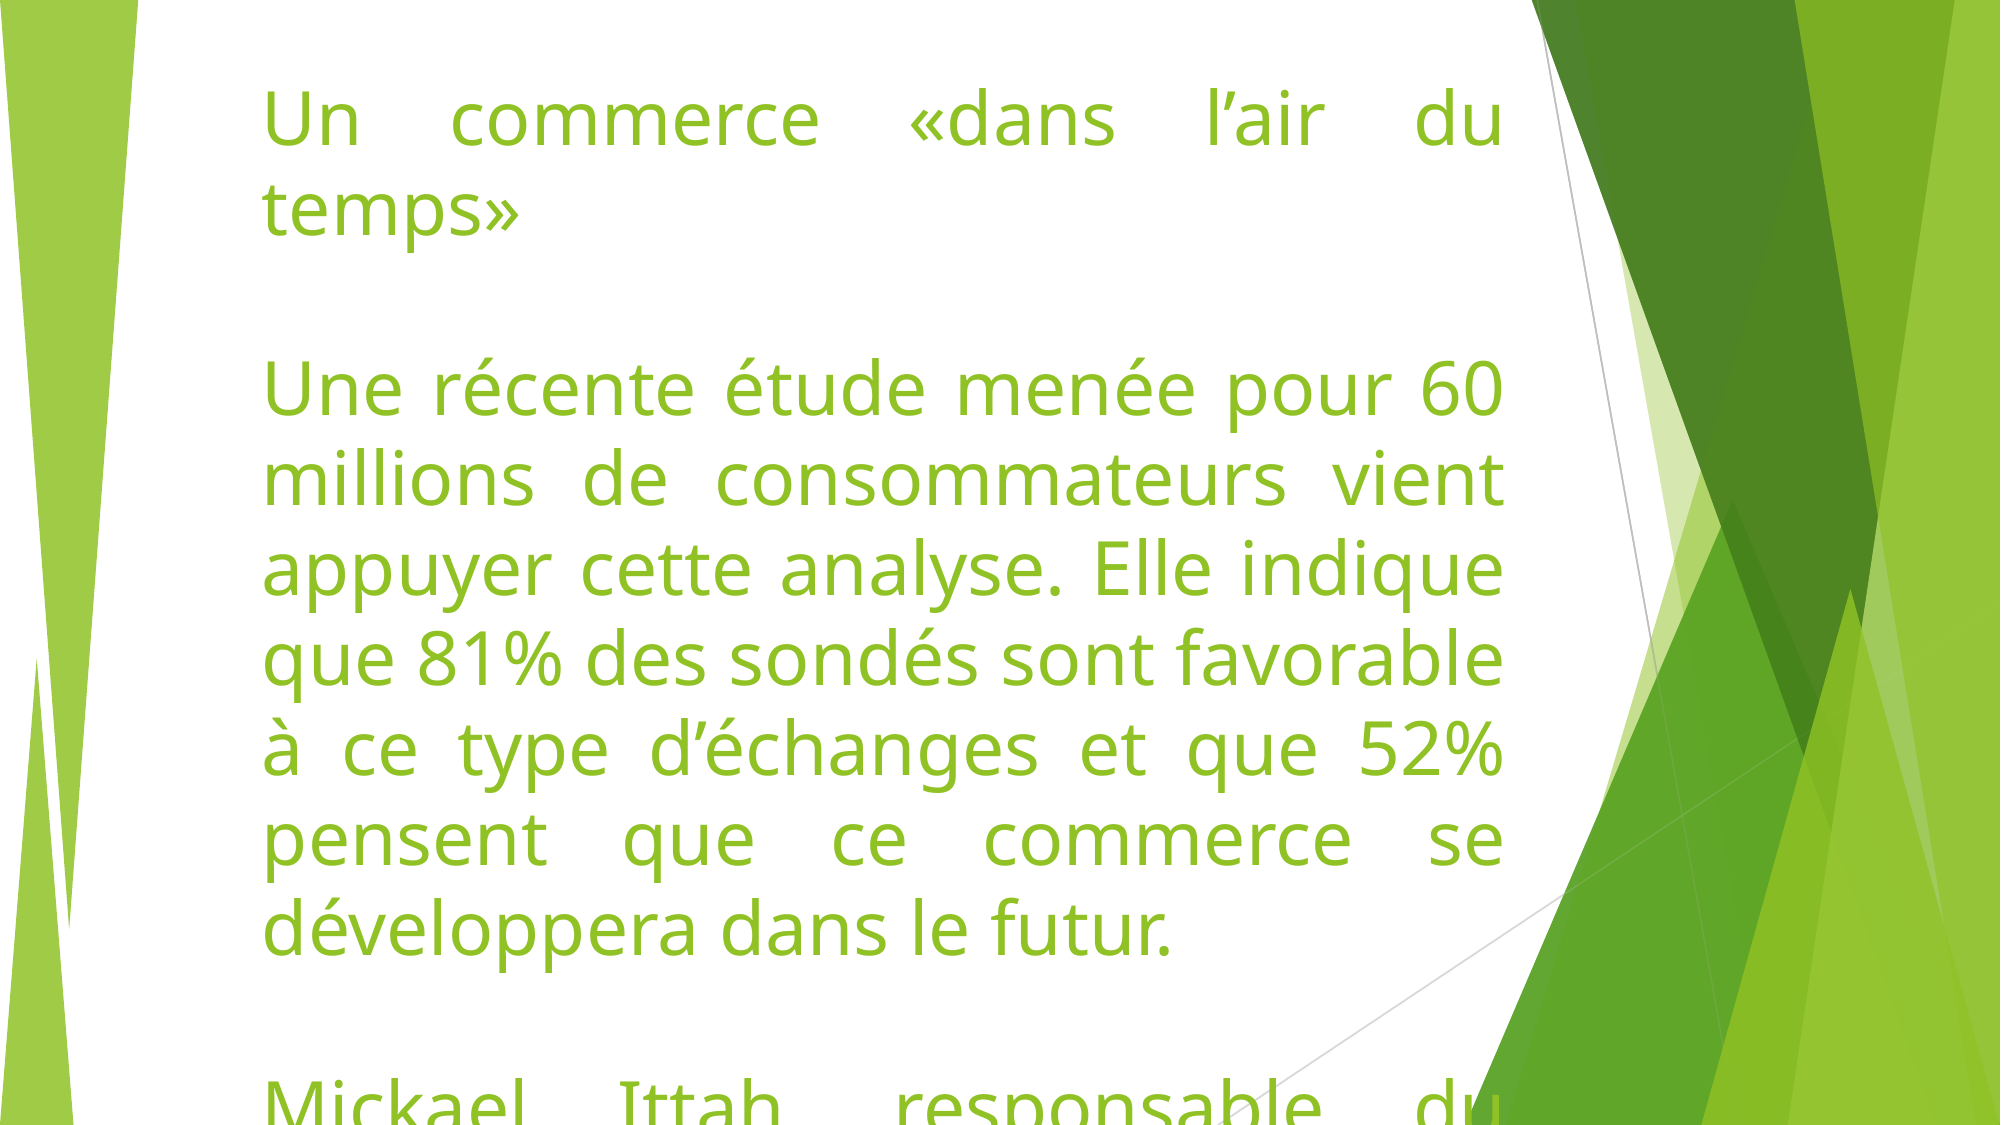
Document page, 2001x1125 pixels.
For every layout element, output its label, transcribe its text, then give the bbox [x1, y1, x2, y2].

subtitle Un commerce «dans l’air du temps» Une récente étude menée pour 60 millions de consommateurs vient appuyer cette analyse. Elle indique que 81% des sondés sont favorable à ce type d’échanges et que 52% pensent que ce commerce se développera dans le futur. Mickael Ittah, responsable du marketing chez E-loue.com, marketplace de location entre particuliers, en est certain, la location correspond à «l’air du temps»: «C’est un mode de consommation malin. Pourquoi garder une perceuse, quand une étude montre qu’elle n’est utilisée que 13 minutes par an?» Il en est sûr, «ce n’est pas juste une mode qui va passer. On pense d’ailleurs à se développer à l’international.» [247, 63, 1522, 845]
